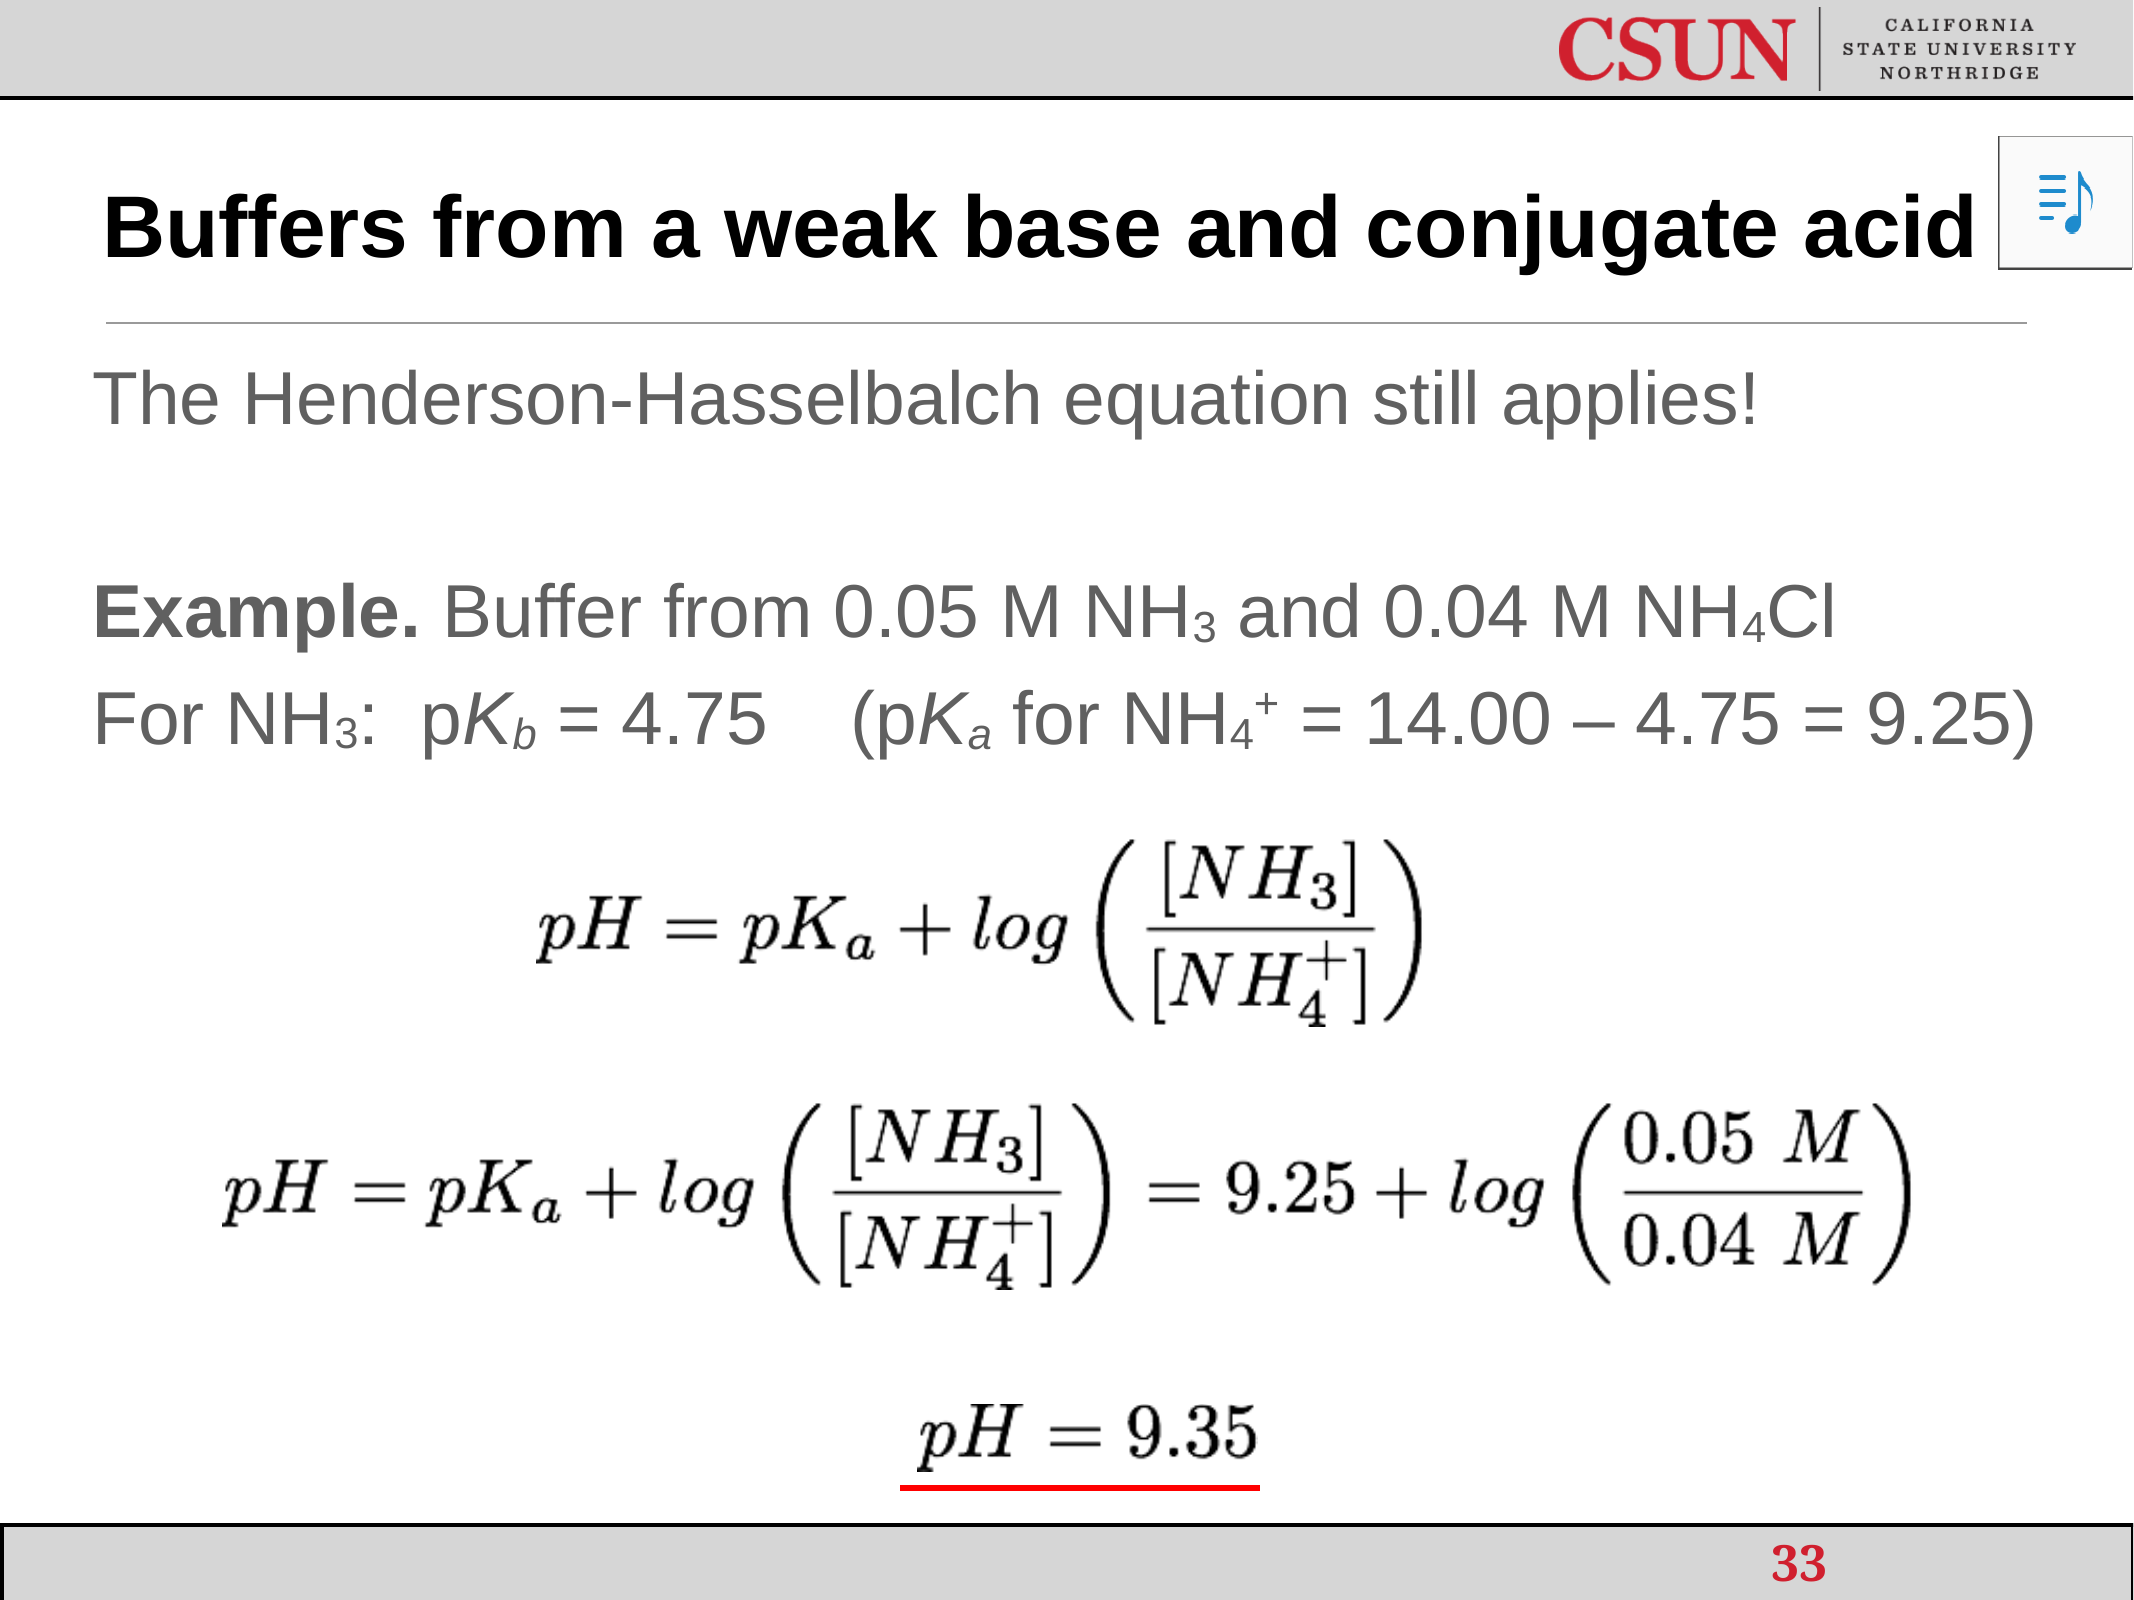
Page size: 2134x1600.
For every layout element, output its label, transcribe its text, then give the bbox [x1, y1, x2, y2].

title Buffers from a weak base and conjugate acid [93, 104, 2040, 284]
picture [536, 838, 1424, 1027]
text_box [1997, 135, 2134, 271]
picture [1559, 7, 2076, 91]
picture [917, 1404, 1258, 1472]
picture [222, 1102, 1913, 1290]
list The Henderson-Hasselbalch equation still applies! Example. Buffer from 0.05 M NH3 and 0.04 M NH4Cl For NH3: pKb = 4.75 (pKa for NH4+ = 14.00 – 4.75 = 9.25) [40, 340, 2047, 844]
